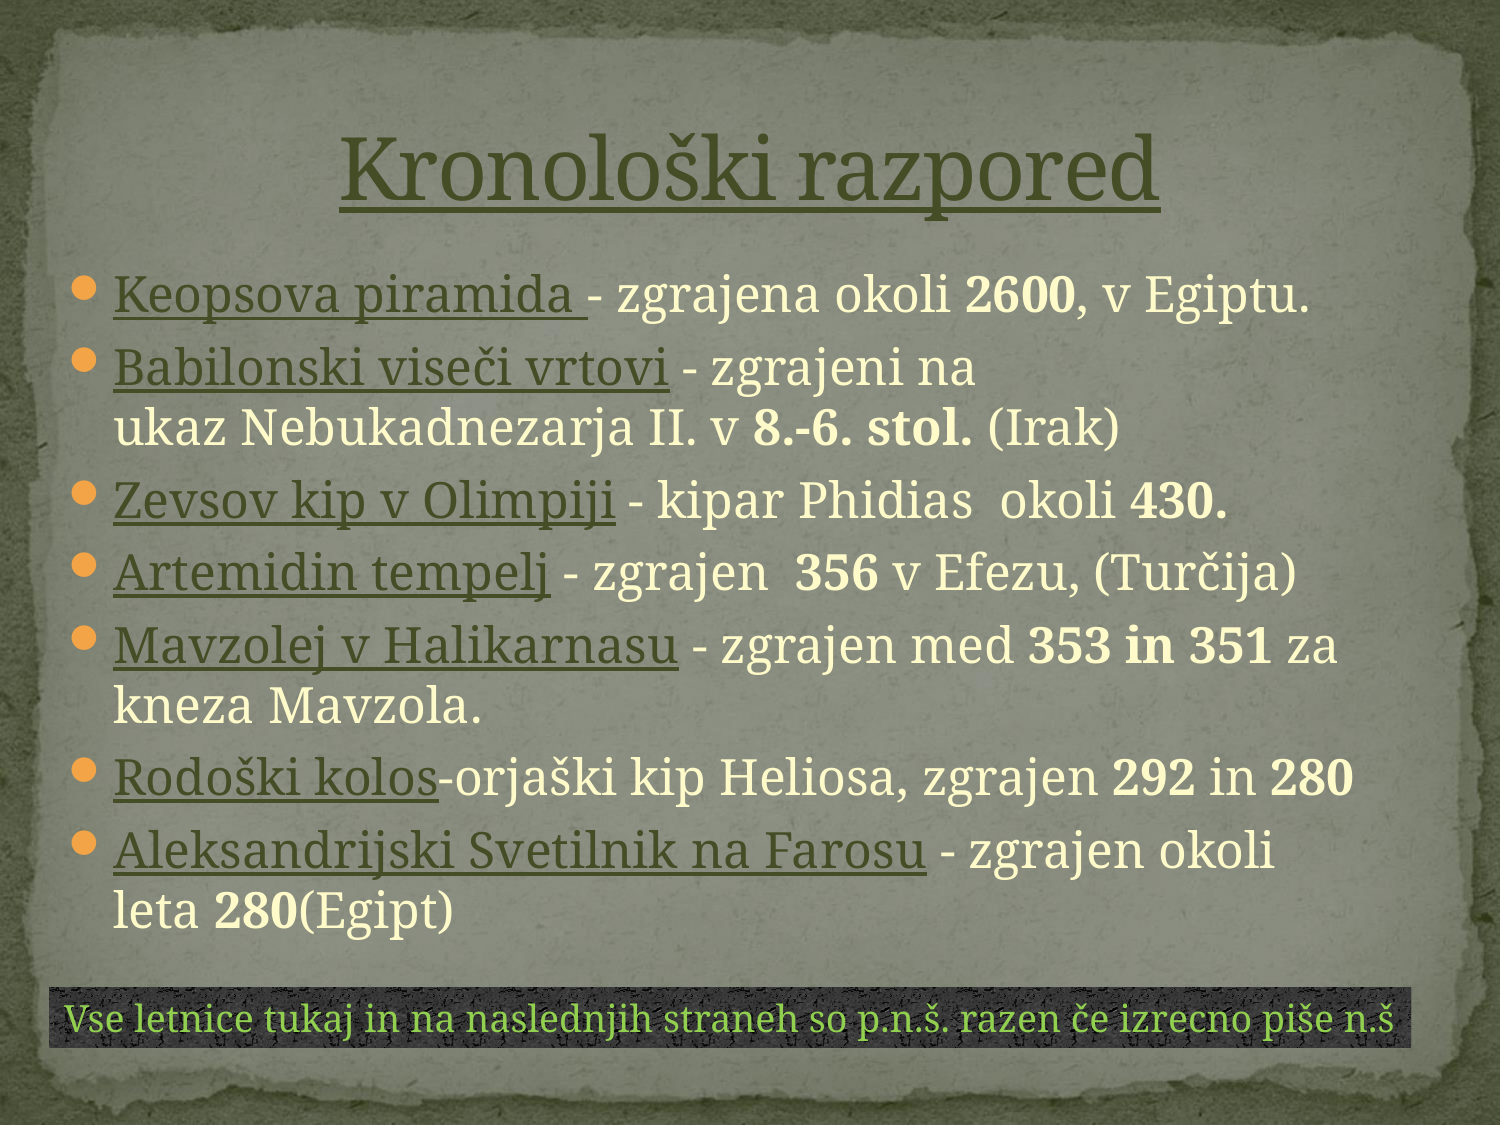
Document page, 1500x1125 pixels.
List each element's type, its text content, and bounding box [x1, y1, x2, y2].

text_box Vse letnice tukaj in na naslednjih straneh so p.n.š. razen če izrecno piše n.š [49, 987, 1412, 1048]
list Keopsova piramida - zgrajena okoli 2600, v Egiptu. Babilonski viseči vrtovi - zgrajeni na ukaz Nebukadnezarja II. v 8.-6. stol. (Irak) Zevsov kip v Olimpiji - kipar Phidias okoli 430. Artemidin tempelj - zgrajen 356 v Efezu, (Turčija) Mavzolej v Halikarnasu - zgrajen med 353 in 351 za kneza Mavzola. Rodoški kolos-orjaški kip Heliosa, zgrajen 292 in 280 Aleksandrijski Svetilnik na Farosu - zgrajen okoli leta 280(Egipt) [53, 255, 1406, 987]
picture [0, 0, 1500, 1125]
title Kronološki razpored [75, 24, 1425, 225]
